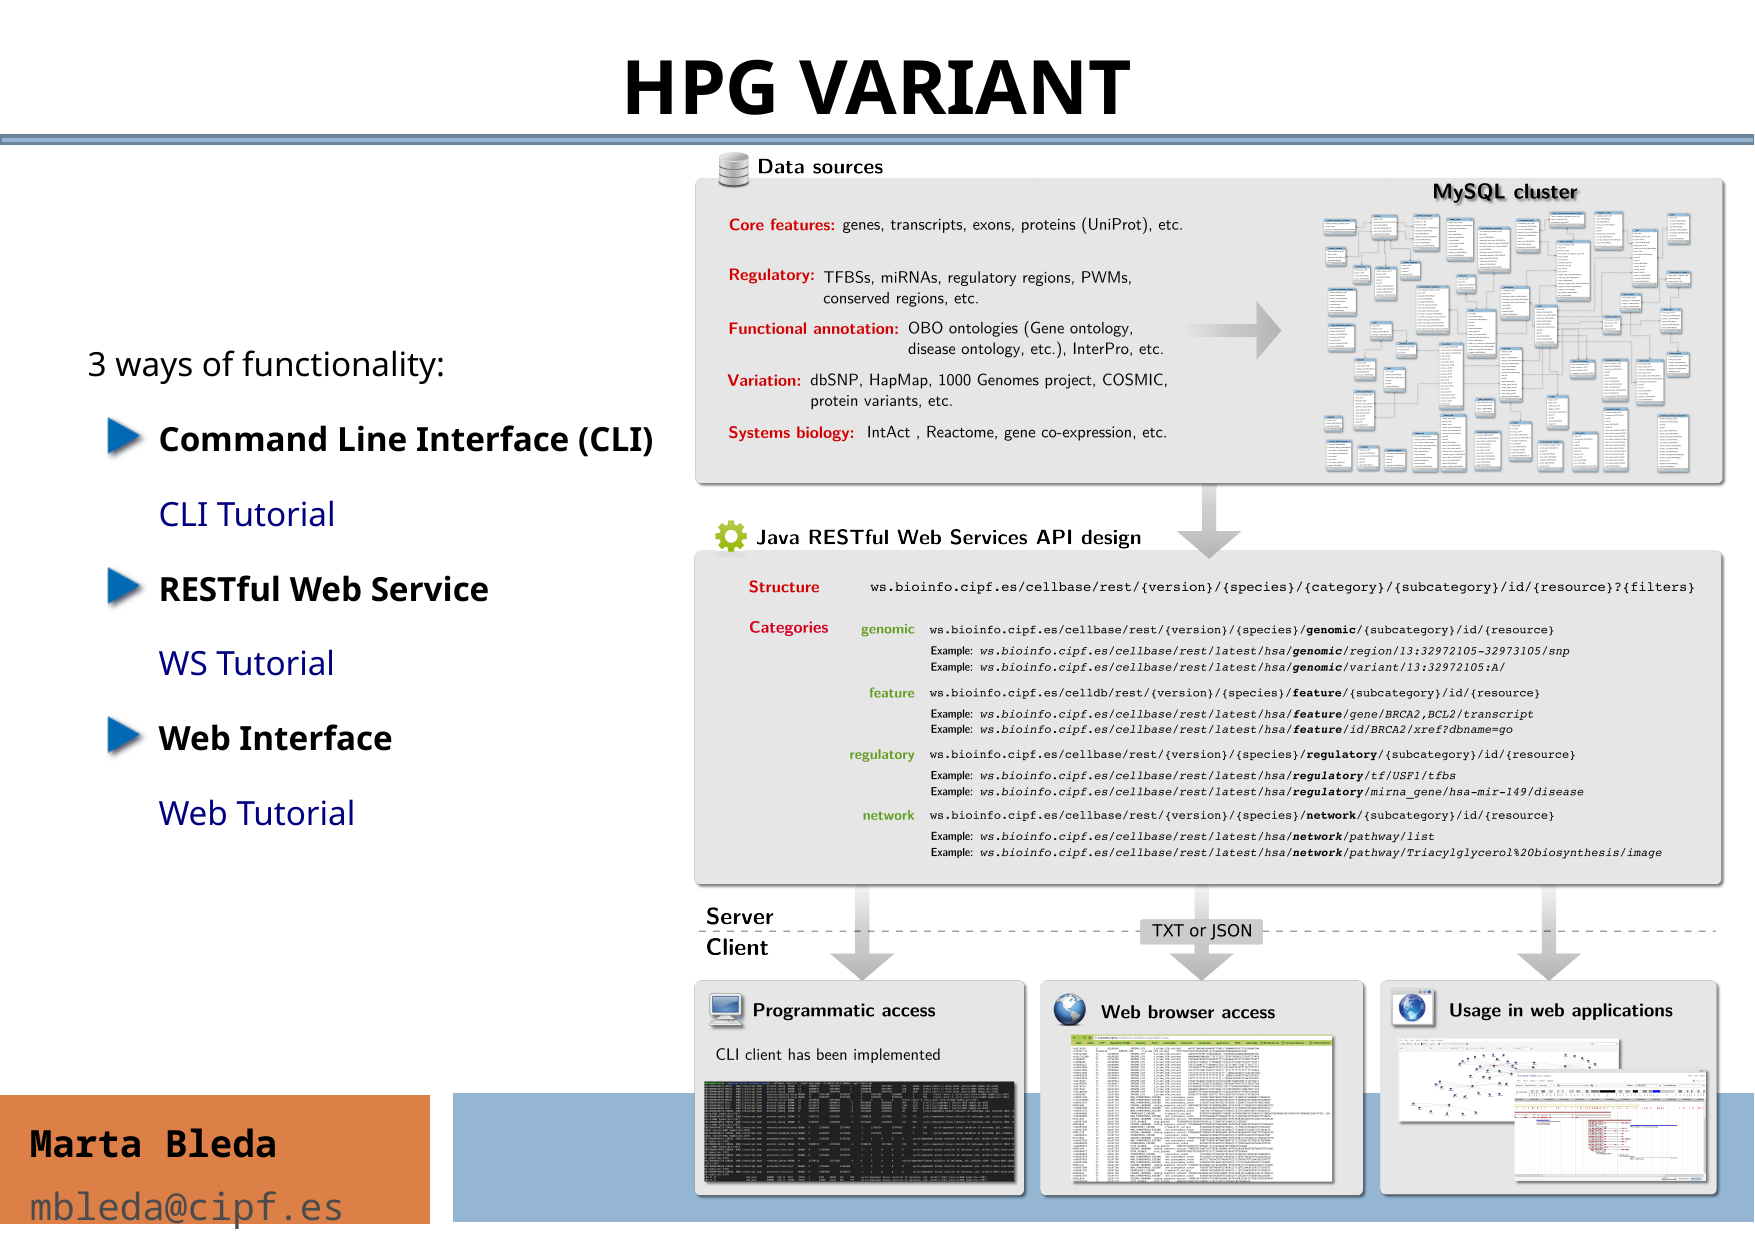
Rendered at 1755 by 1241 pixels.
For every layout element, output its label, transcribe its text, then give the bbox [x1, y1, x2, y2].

text_box [0, 136, 1754, 144]
text_box HPG VARIANT [67, 27, 1688, 129]
list 3 ways of functionality: Command Line Interface (CLI) CLI Tutorial RESTful Web Service WS Tutorial Web Interface Web Tutorial [87, 341, 671, 923]
text_box Marta Bleda mbleda@cipf.es [15, 1110, 406, 1213]
picture [683, 142, 1735, 1206]
